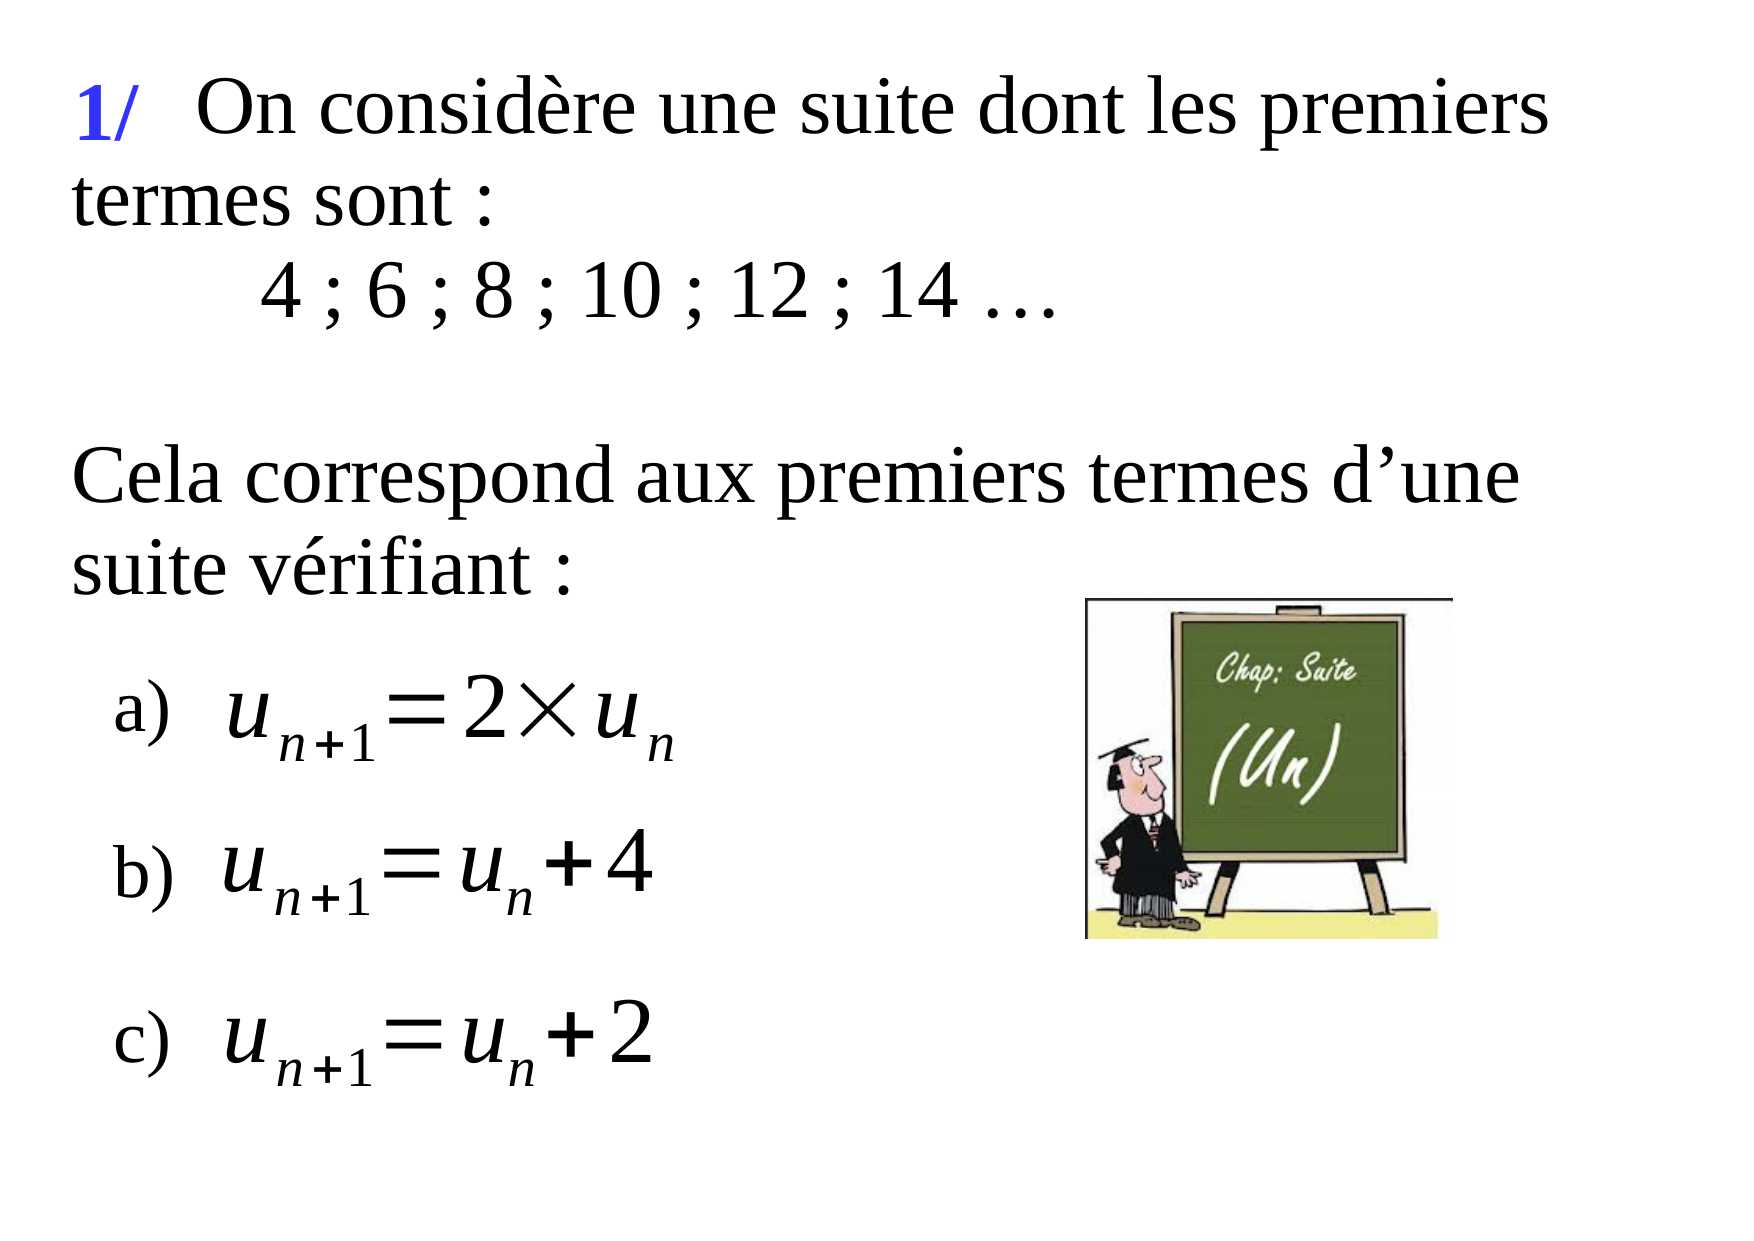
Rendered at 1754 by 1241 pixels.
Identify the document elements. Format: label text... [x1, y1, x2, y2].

picture [1085, 598, 1453, 939]
text_box a) b) c) [98, 656, 402, 1087]
text_box 1/ [59, 59, 154, 167]
chart [198, 980, 680, 1099]
chart [200, 655, 697, 774]
text_box [578, 301, 609, 373]
text_box On considère une suite dont les premiers termes sont : 4 ; 6 ; 8 ; 10 ; 12 ; 14 … Cela correspond aux premiers termes d’une suite vérifiant : [56, 51, 1589, 621]
chart [196, 809, 680, 928]
